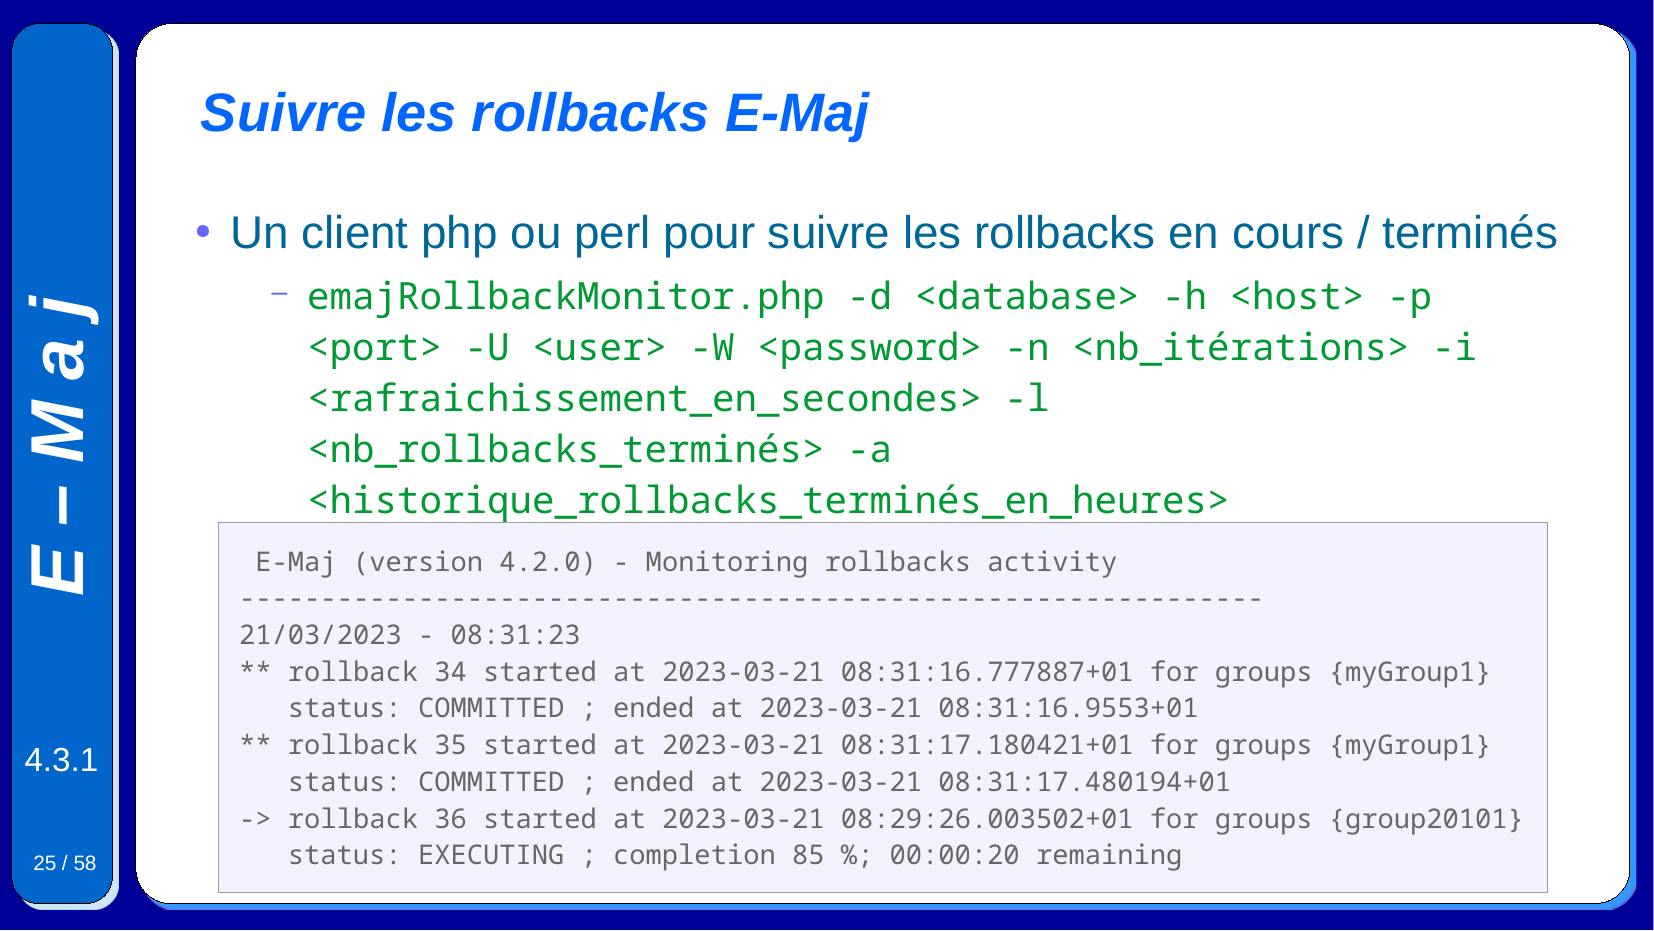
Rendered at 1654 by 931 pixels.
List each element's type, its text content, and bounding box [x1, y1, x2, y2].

list Un client php ou perl pour suivre les rollbacks en cours / terminés emajRollbackMonitor.php -d <database> -h <host> -p <port> -U <user> -W <password> -n <nb_itérations> -i <rafraichissement_en_secondes> -l <nb_rollbacks_terminés> -a <historique_rollbacks_terminés_en_heures> [177, 206, 1587, 502]
title Suivre les rollbacks E-Maj [200, 34, 1575, 191]
text_box E-Maj (version 4.2.0) - Monitoring rollbacks activity --------------------------------------------------------------- 21/03/2023 - 08:31:23 ** rollback 34 started at 2023-03-21 08:31:16.777887+01 for groups {myGroup1} status: COMMITTED ; ended at 2023-03-21 08:31:16.9553+01 ** rollback 35 started at 2023-03-21 08:31:17.180421+01 for groups {myGroup1} status: COMMITTED ; ended at 2023-03-21 08:31:17.480194+01 -> rollback 36 started at 2023-03-21 08:29:26.003502+01 for groups {group20101} status: EXECUTING ; completion 85 %; 00:00:20 remaining [218, 522, 1548, 878]
